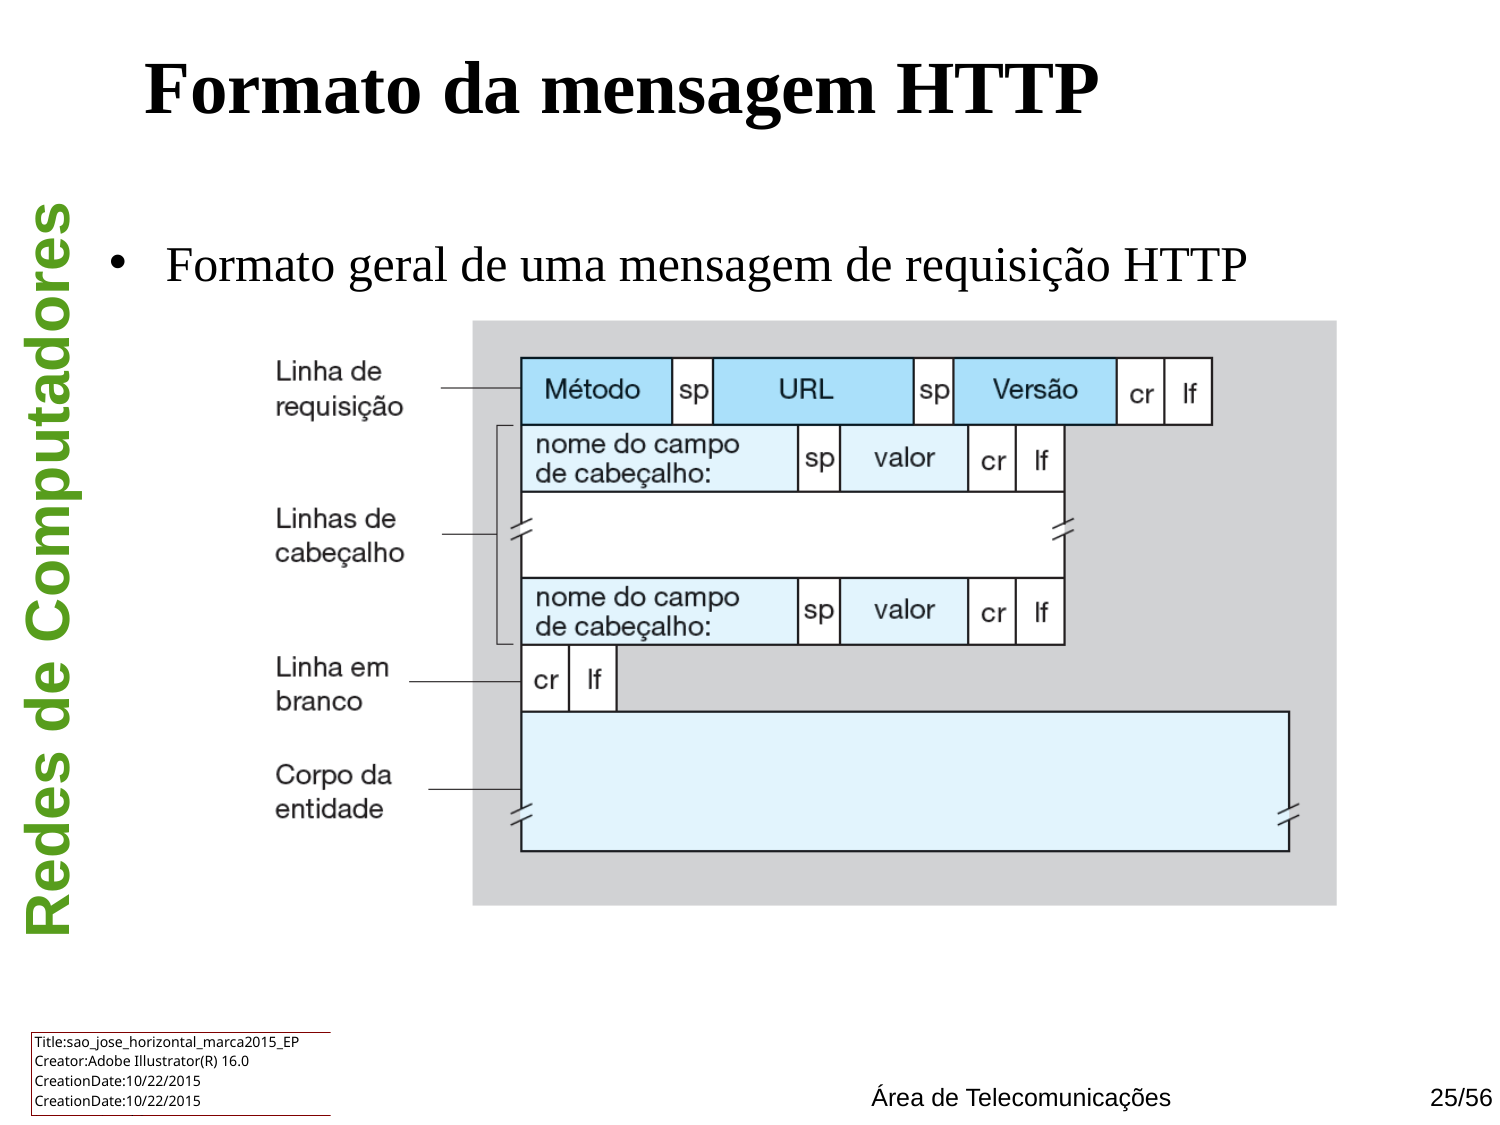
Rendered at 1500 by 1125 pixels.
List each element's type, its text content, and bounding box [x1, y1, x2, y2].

text_box Formato geral de uma mensagem de requisição HTTP [94, 224, 1500, 934]
picture [264, 307, 1347, 917]
text_box Formato da mensagem HTTP [129, 30, 1406, 315]
